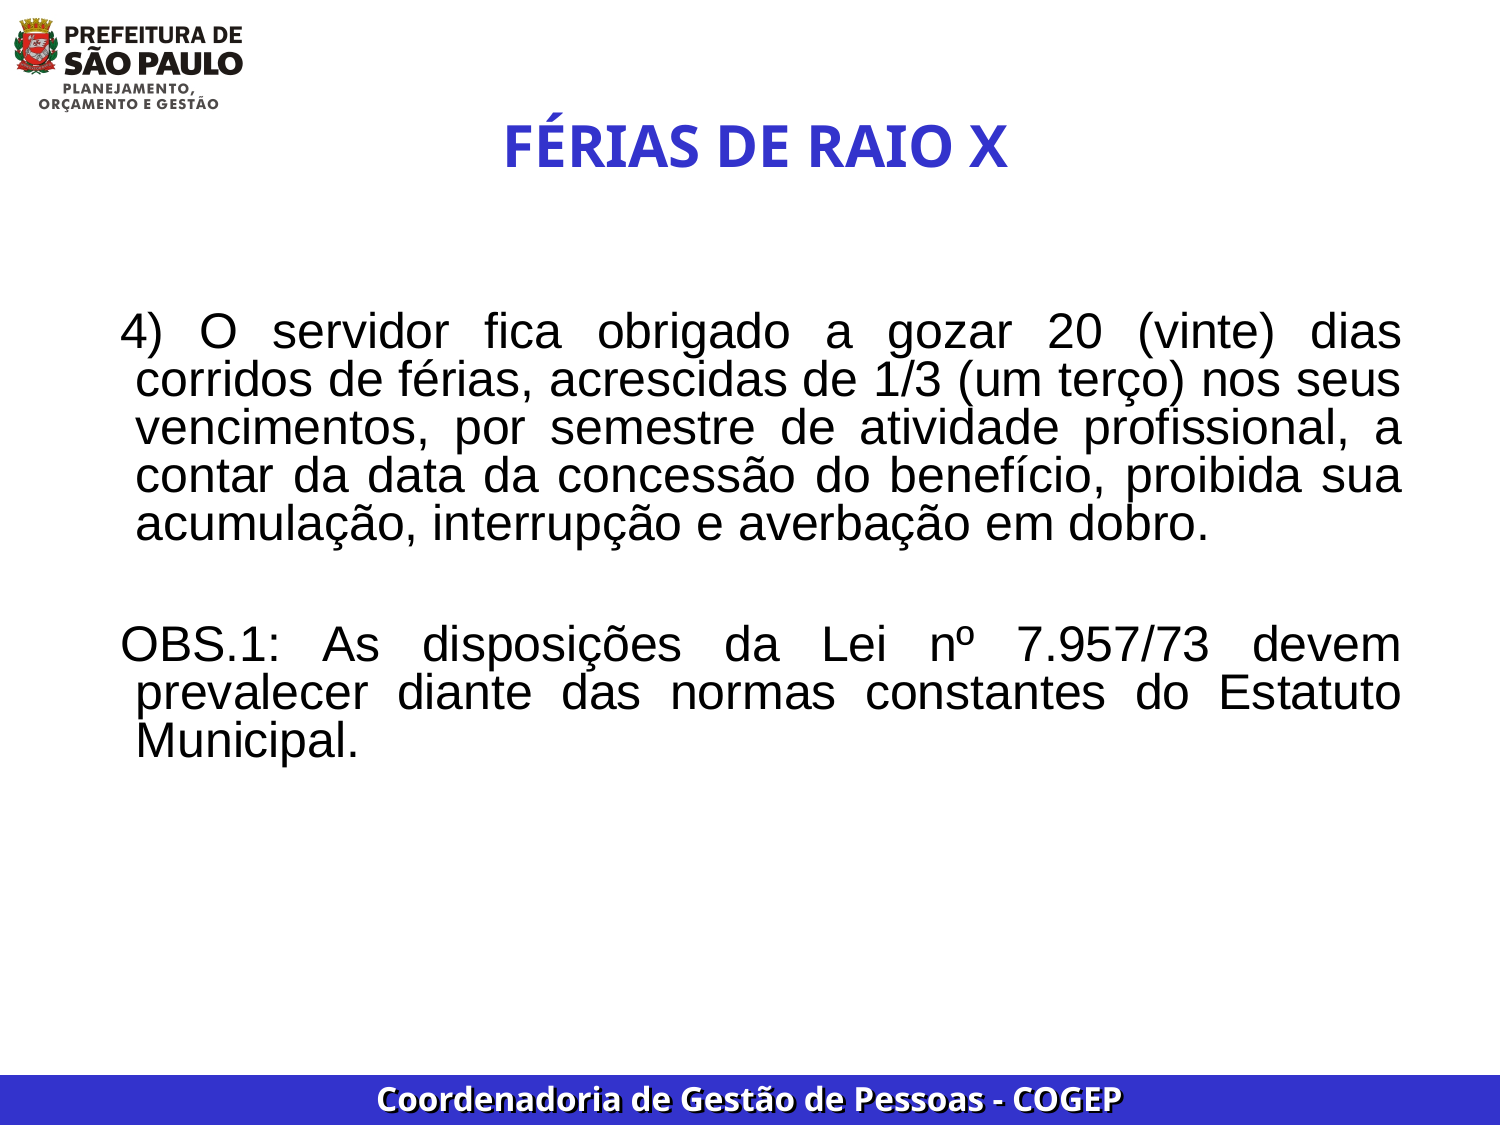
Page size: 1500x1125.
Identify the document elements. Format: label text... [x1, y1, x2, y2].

title FÉRIAS DE RAIO X [100, 101, 1412, 187]
subtitle 4) O servidor fica obrigado a gozar 20 (vinte) dias corridos de férias, acrescidas de 1/3 (um terço) nos seus vencimentos, por semestre de atividade profissional, a contar da data da concessão do benefício, proibida sua acumulação, interrupção e averbação em dobro. OBS.1: As disposições da Lei nº 7.957/73 devem prevalecer diante das normas constantes do Estatuto Municipal. [29, 302, 1436, 893]
